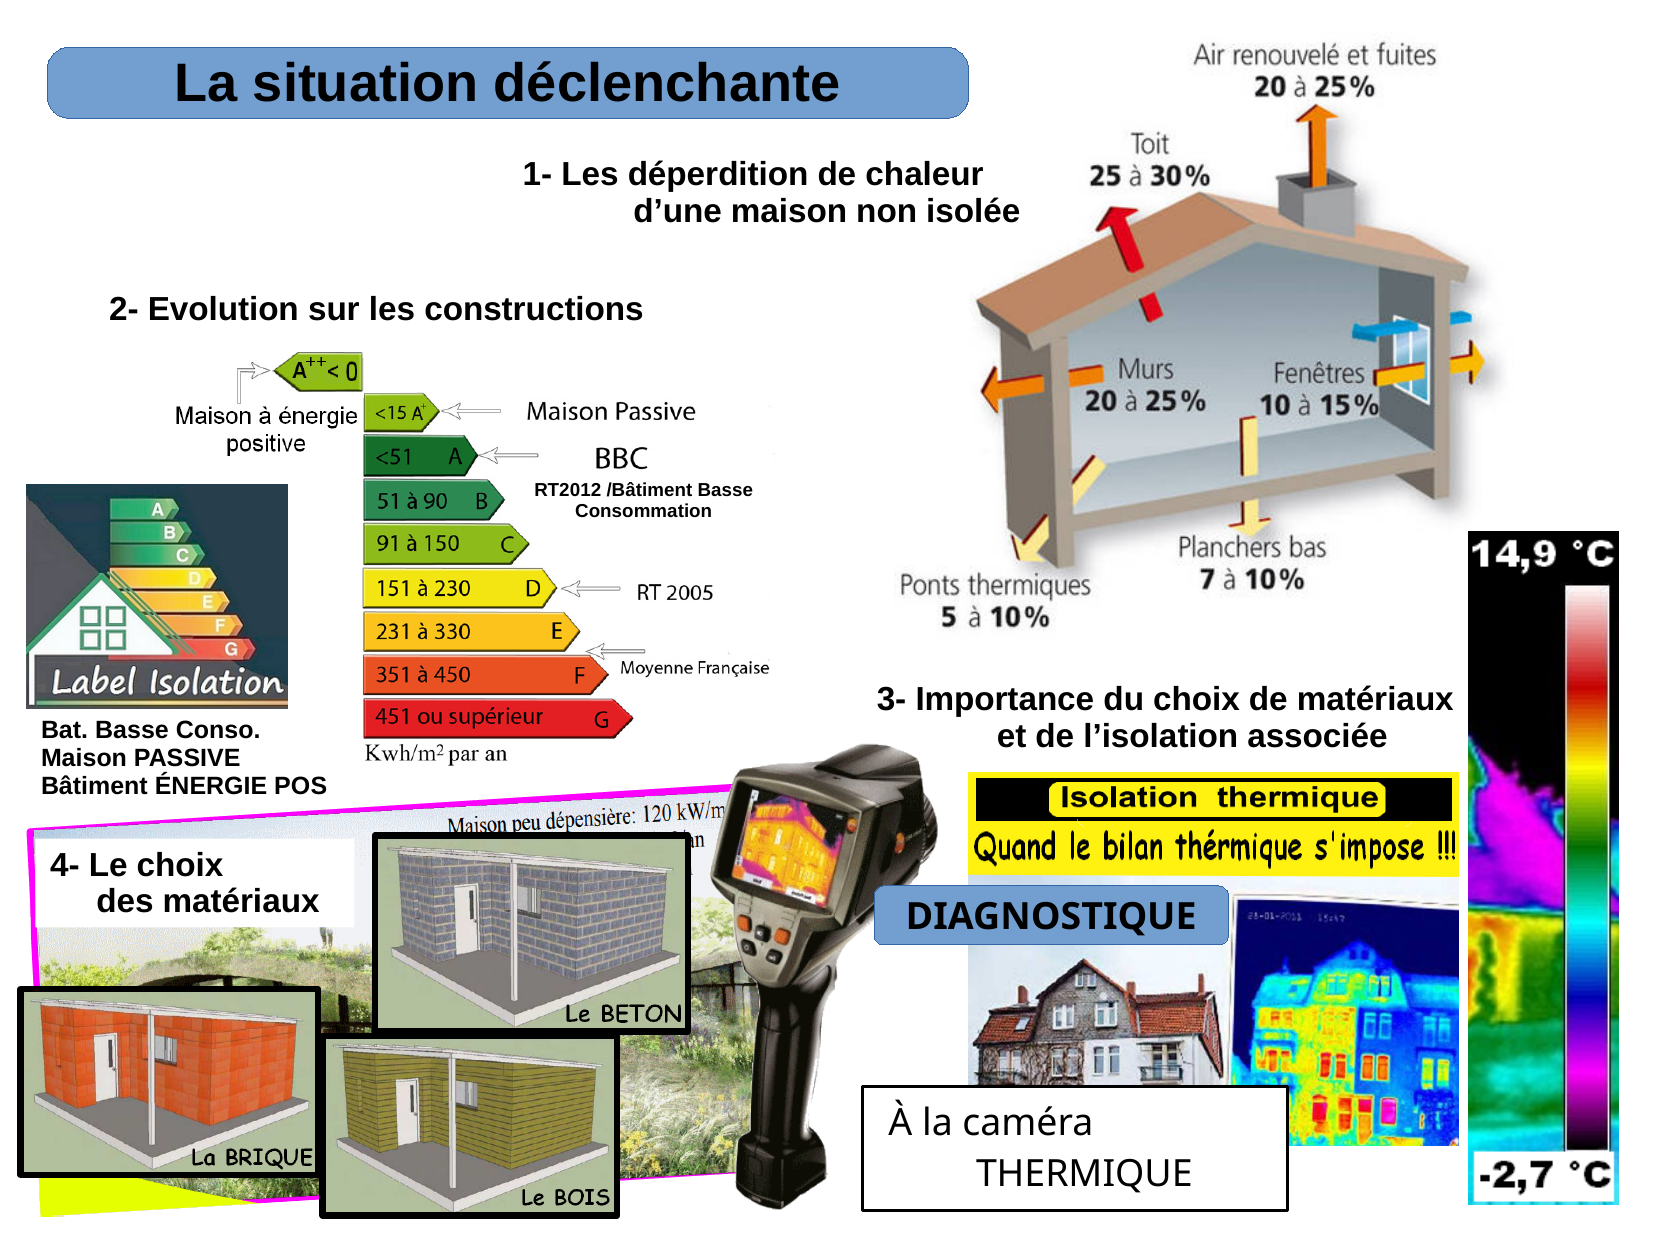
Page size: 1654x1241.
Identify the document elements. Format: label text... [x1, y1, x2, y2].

text_box 3- Importance du choix de matériaux et de l’isolation associée [862, 673, 1468, 763]
picture [325, 1039, 615, 1213]
text_box DIAGNOSTIQUE [874, 885, 1229, 945]
picture [26, 342, 945, 1223]
picture [850, 21, 1619, 1205]
text_box 1- Les déperdition de chaleur d’une maison non isolée [507, 147, 1052, 237]
text_box À la caméra THERMIQUE [862, 1086, 1288, 1211]
picture [1417, 985, 1459, 1002]
text_box RT2012 /Bâtiment Basse Consommation [513, 472, 774, 530]
picture [968, 772, 1459, 1146]
picture [377, 838, 685, 1029]
picture [26, 1178, 319, 1217]
picture [23, 992, 315, 1172]
text_box 4- Le choix des matériaux [35, 838, 355, 928]
text_box La situation déclenchante [47, 47, 969, 119]
text_box 2- Evolution sur les constructions [94, 283, 697, 336]
text_box Bat. Basse Conso. Maison PASSIVE Bâtiment ÉNERGIE POS [26, 708, 390, 808]
